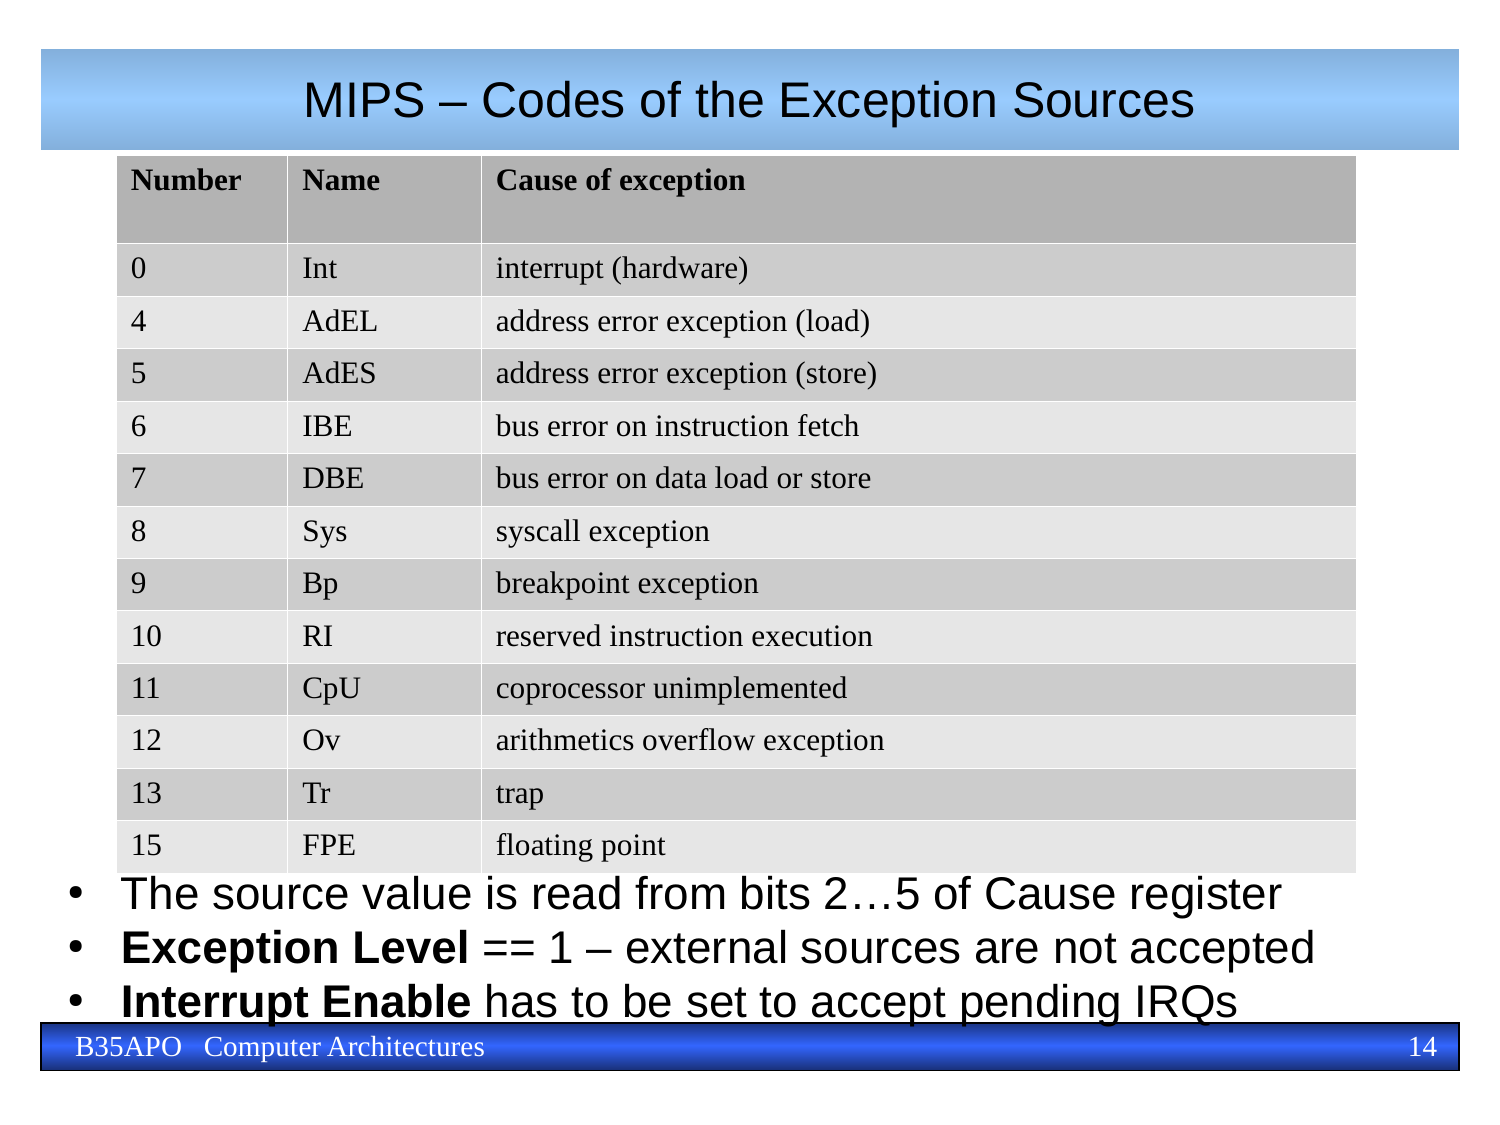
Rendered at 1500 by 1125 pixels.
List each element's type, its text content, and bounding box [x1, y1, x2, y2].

table_header Number [117, 156, 287, 243]
table_cell 13 [117, 769, 287, 820]
table_cell floating point [482, 821, 1356, 867]
table_cell AdEL [288, 297, 481, 348]
table_cell IBE [288, 402, 481, 453]
table_cell DBE [288, 454, 481, 506]
table_cell bus error on instruction fetch [482, 402, 1356, 453]
table_cell 6 [117, 402, 287, 453]
table_cell reserved instruction execution [482, 611, 1356, 663]
table_cell 0 [117, 244, 287, 296]
table_cell arithmetics overflow exception [482, 716, 1356, 768]
table_cell 15 [117, 821, 287, 867]
table_cell breakpoint exception [482, 559, 1356, 610]
table_cell Tr [288, 769, 481, 820]
table_cell 10 [117, 611, 287, 663]
table_cell Bp [288, 559, 481, 610]
table_cell bus error on data load or store [482, 454, 1356, 506]
table_cell 7 [117, 454, 287, 506]
table_cell 9 [117, 559, 287, 610]
table_header Name [288, 156, 481, 243]
table_cell 12 [117, 716, 287, 768]
table_cell Int [288, 244, 481, 296]
title MIPS – Codes of the Exception Sources [41, 49, 1459, 150]
table_cell syscall exception [482, 507, 1356, 558]
table_cell address error exception (store) [482, 349, 1356, 401]
table_cell 11 [117, 664, 287, 715]
table_cell CpU [288, 664, 481, 715]
table_cell trap [482, 769, 1356, 820]
table_cell Sys [288, 507, 481, 558]
table_cell Ov [288, 716, 481, 768]
table_cell RI [288, 611, 481, 663]
list The source value is read from bits 2…5 of Cause register Exception Level == 1 – external sources are not accepted Interrupt Enable has to be set to accept pending IRQs [49, 867, 1500, 1043]
table_cell 5 [117, 349, 287, 401]
table_cell 4 [117, 297, 287, 348]
table_cell AdES [288, 349, 481, 401]
table_cell coprocessor unimplemented [482, 664, 1356, 715]
table_cell interrupt (hardware) [482, 244, 1356, 296]
table_cell 8 [117, 507, 287, 558]
table_cell address error exception (load) [482, 297, 1356, 348]
table_header Cause of exception [482, 156, 1356, 243]
table_cell FPE [288, 821, 481, 867]
